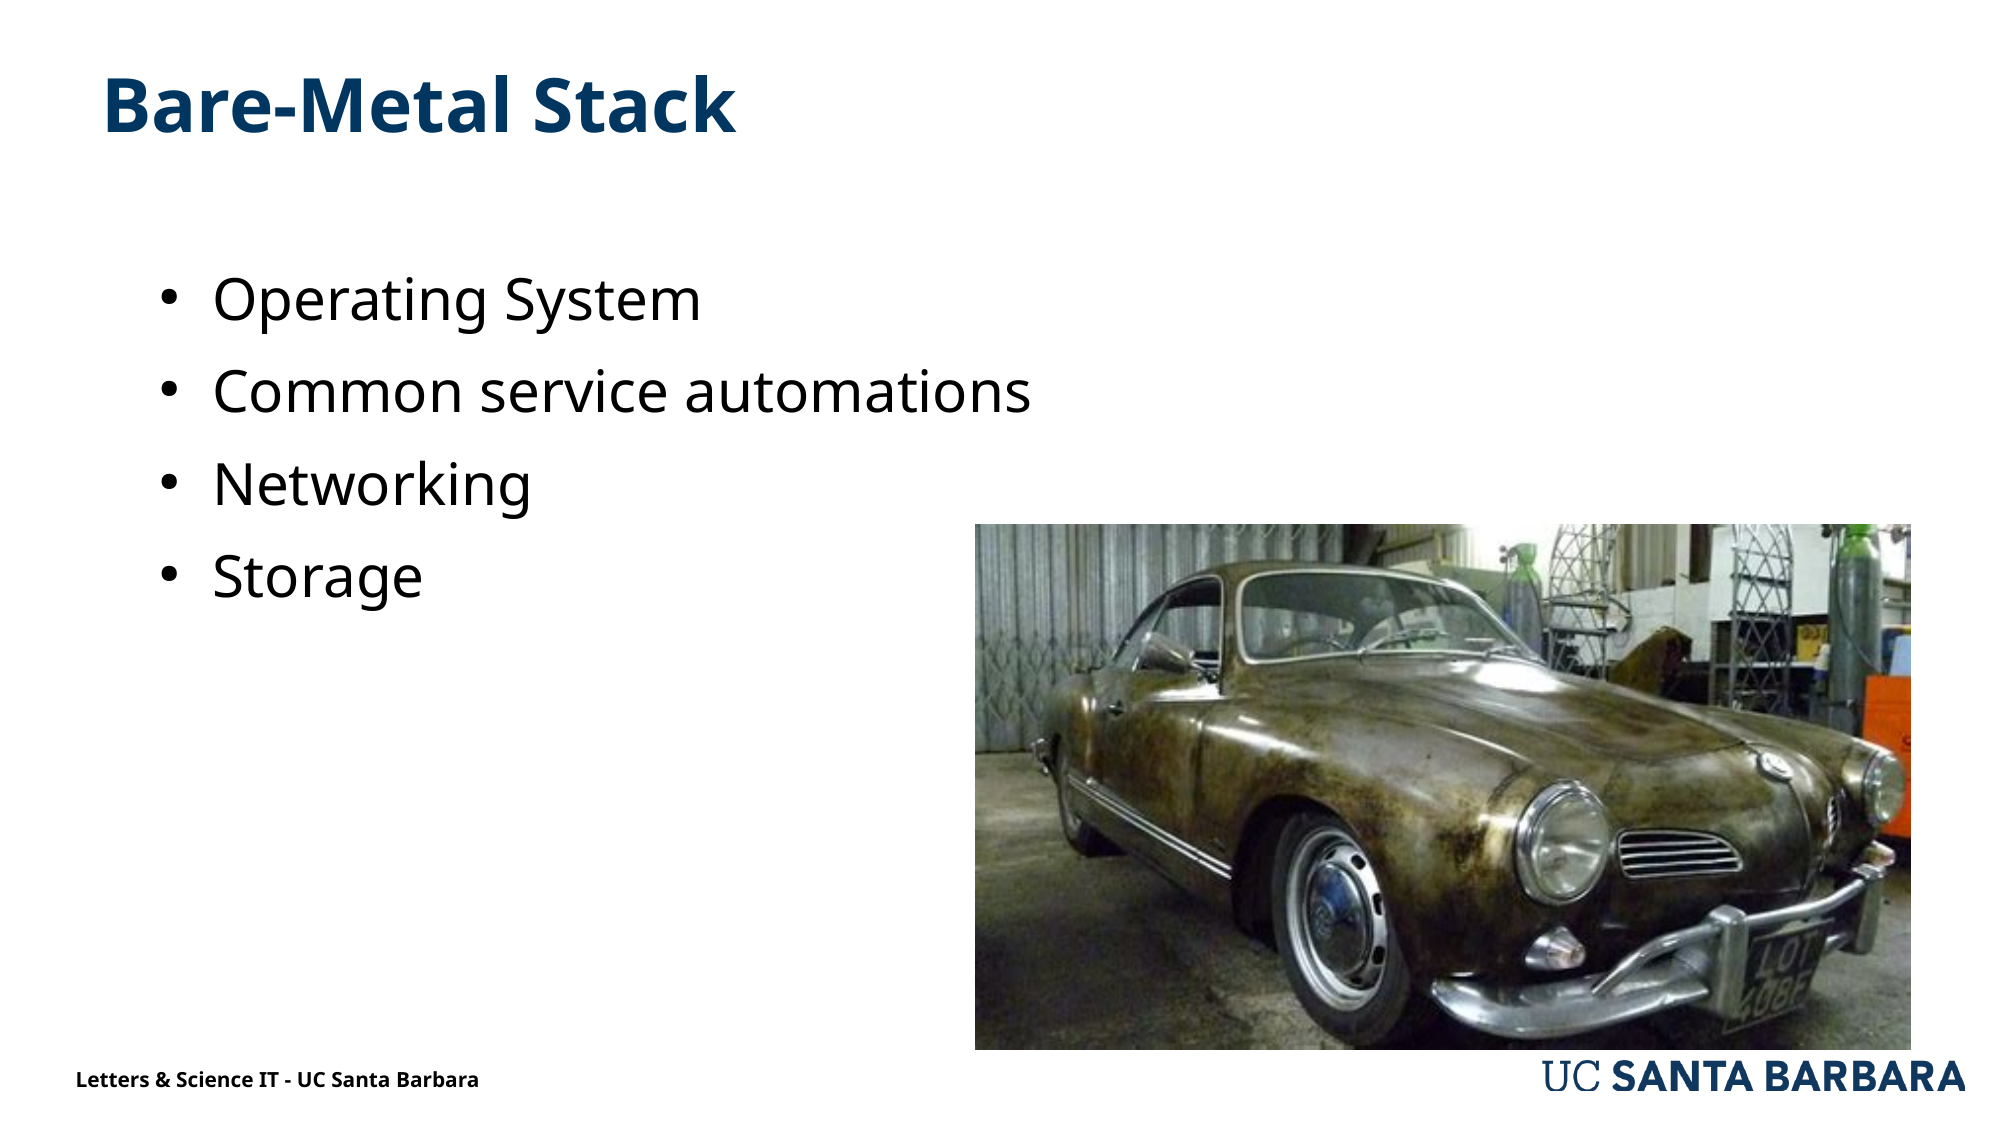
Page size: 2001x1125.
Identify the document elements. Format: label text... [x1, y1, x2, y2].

picture [975, 524, 1911, 1051]
title Bare-Metal Stack [86, 59, 1914, 158]
list Operating System Common service automations Networking Storage [126, 262, 1876, 977]
